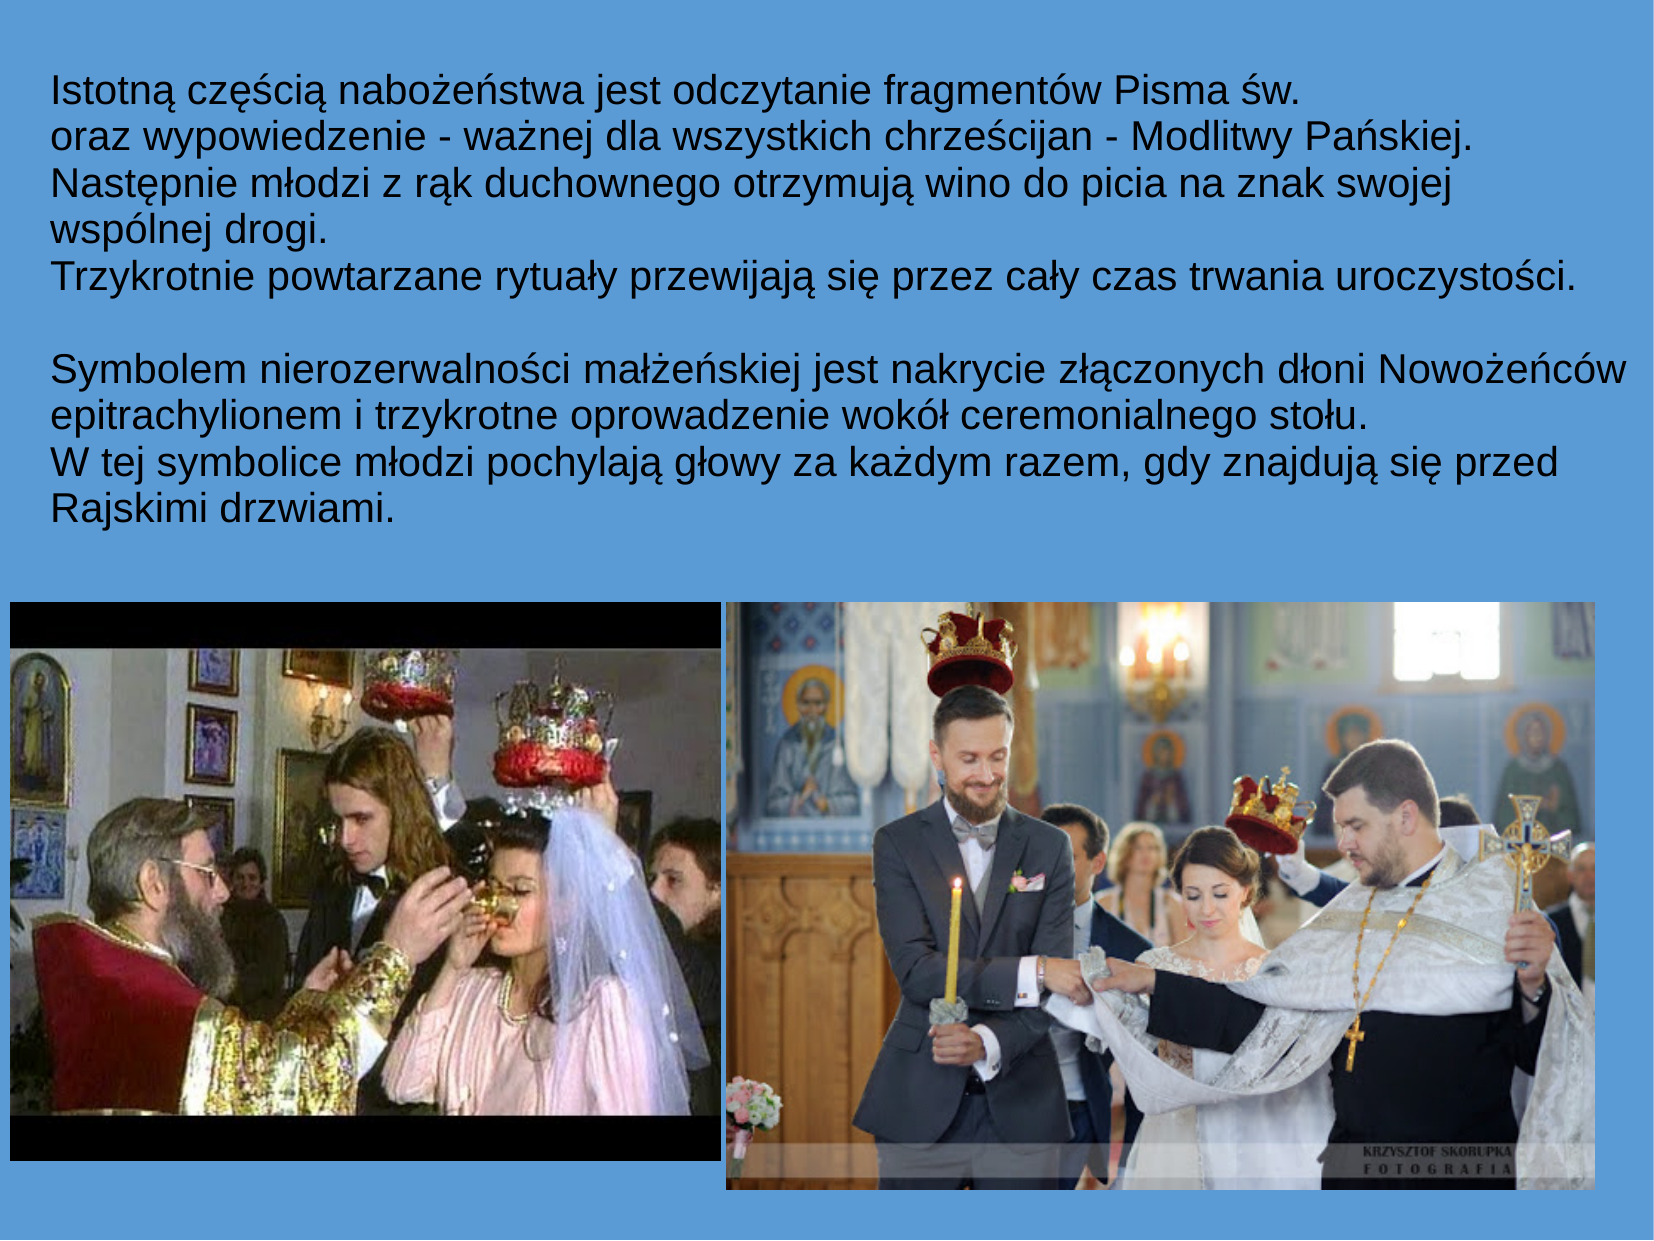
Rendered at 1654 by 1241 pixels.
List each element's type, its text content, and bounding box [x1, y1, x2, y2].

text_box Istotną częścią nabożeństwa jest odczytanie fragmentów Pisma św. oraz wypowiedzenie - ważnej dla wszystkich chrześcijan - Modlitwy Pańskiej. Następnie młodzi z rąk duchownego otrzymują wino do picia na znak swojej wspólnej drogi. Trzykrotnie powtarzane rytuały przewijają się przez cały czas trwania uroczystości. Symbolem nierozerwalności małżeńskiej jest nakrycie złączonych dłoni Nowożeńców epitrachylionem i trzykrotne oprowadzenie wokół ceremonialnego stołu. W tej symbolice młodzi pochylają głowy za każdym razem, gdy znajdują się przed Rajskimi drzwiami. [35, 59, 1643, 495]
picture [726, 602, 1595, 1190]
picture [10, 602, 721, 1161]
